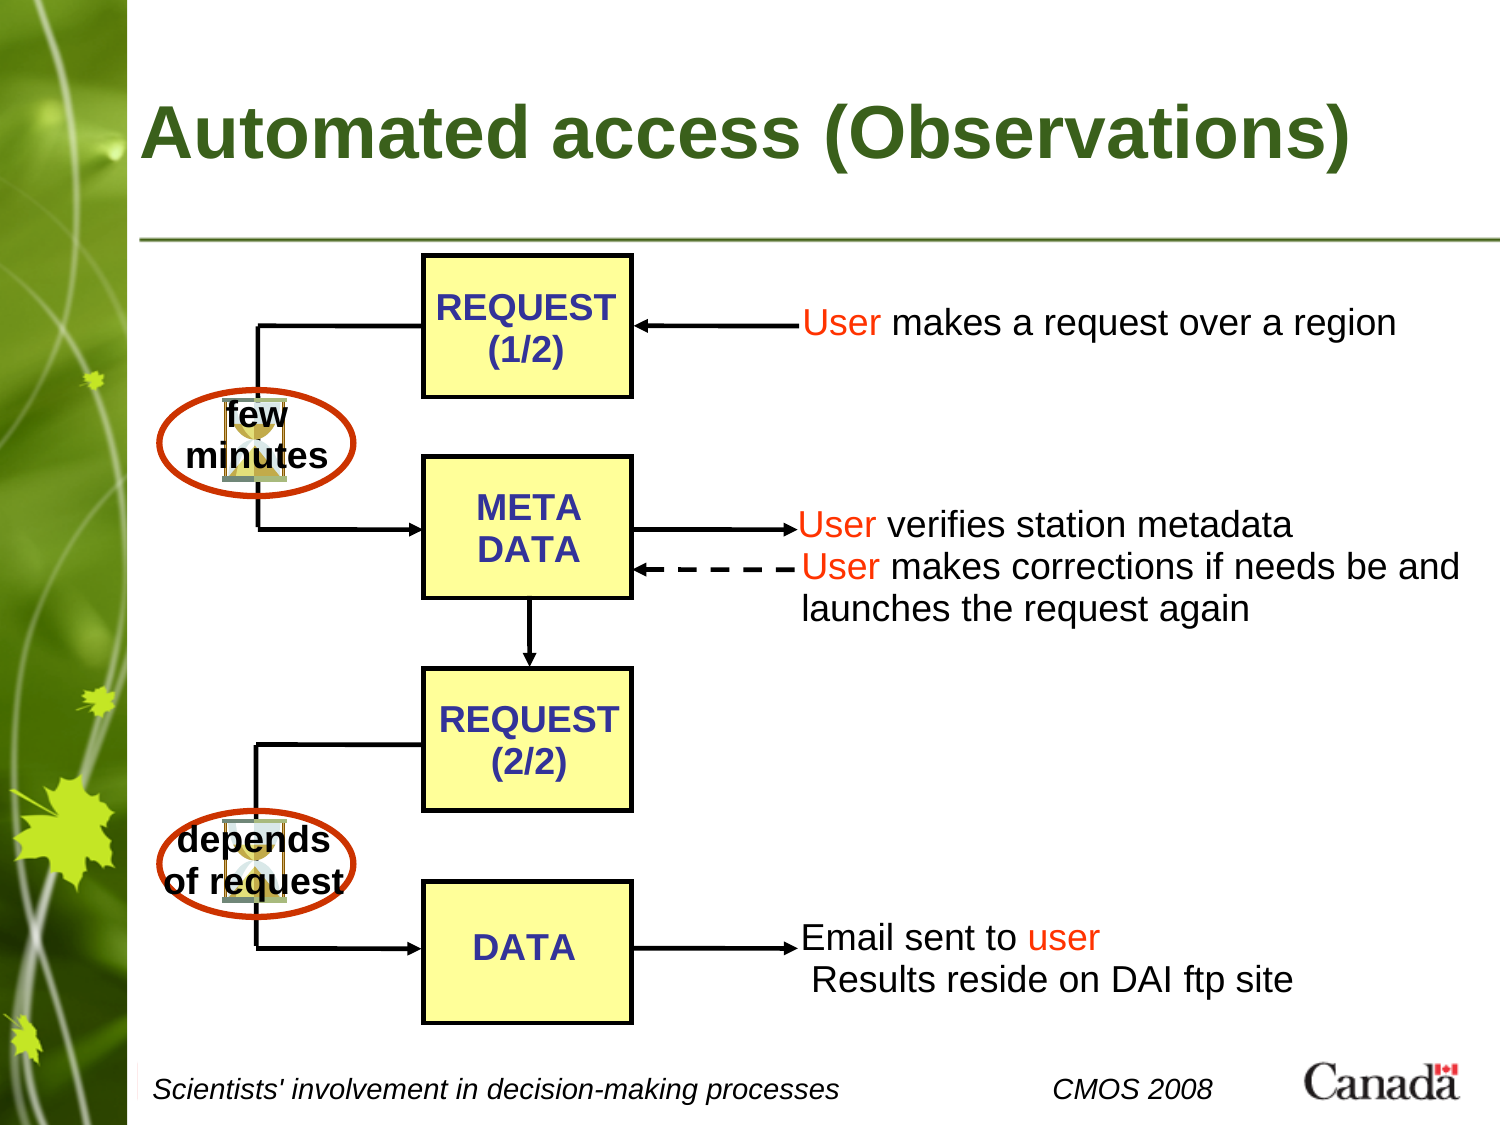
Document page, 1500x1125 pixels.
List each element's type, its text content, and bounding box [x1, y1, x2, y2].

text_box Email sent to user Results reside on DAI ftp site [785, 909, 1310, 1009]
text_box [423, 668, 632, 690]
text_box [423, 791, 632, 811]
text_box [423, 379, 632, 398]
text_box User makes a request over a region [787, 293, 1413, 351]
text_box [423, 456, 632, 598]
title Automated access (Observations) [125, 45, 1463, 221]
picture [0, 0, 1500, 1125]
text_box META DATA [461, 478, 598, 579]
text_box [423, 881, 632, 1024]
text_box DATA [426, 918, 592, 976]
text_box User makes corrections if needs be and launches the request again [786, 537, 1476, 638]
text_box few minutes [170, 385, 344, 485]
text_box User verifies station metadata [783, 495, 1309, 553]
text_box [423, 255, 632, 279]
text_box REQUEST (2/2) [423, 690, 635, 791]
text_box REQUEST (1/2) [420, 279, 632, 379]
text_box depends of request [148, 810, 360, 910]
